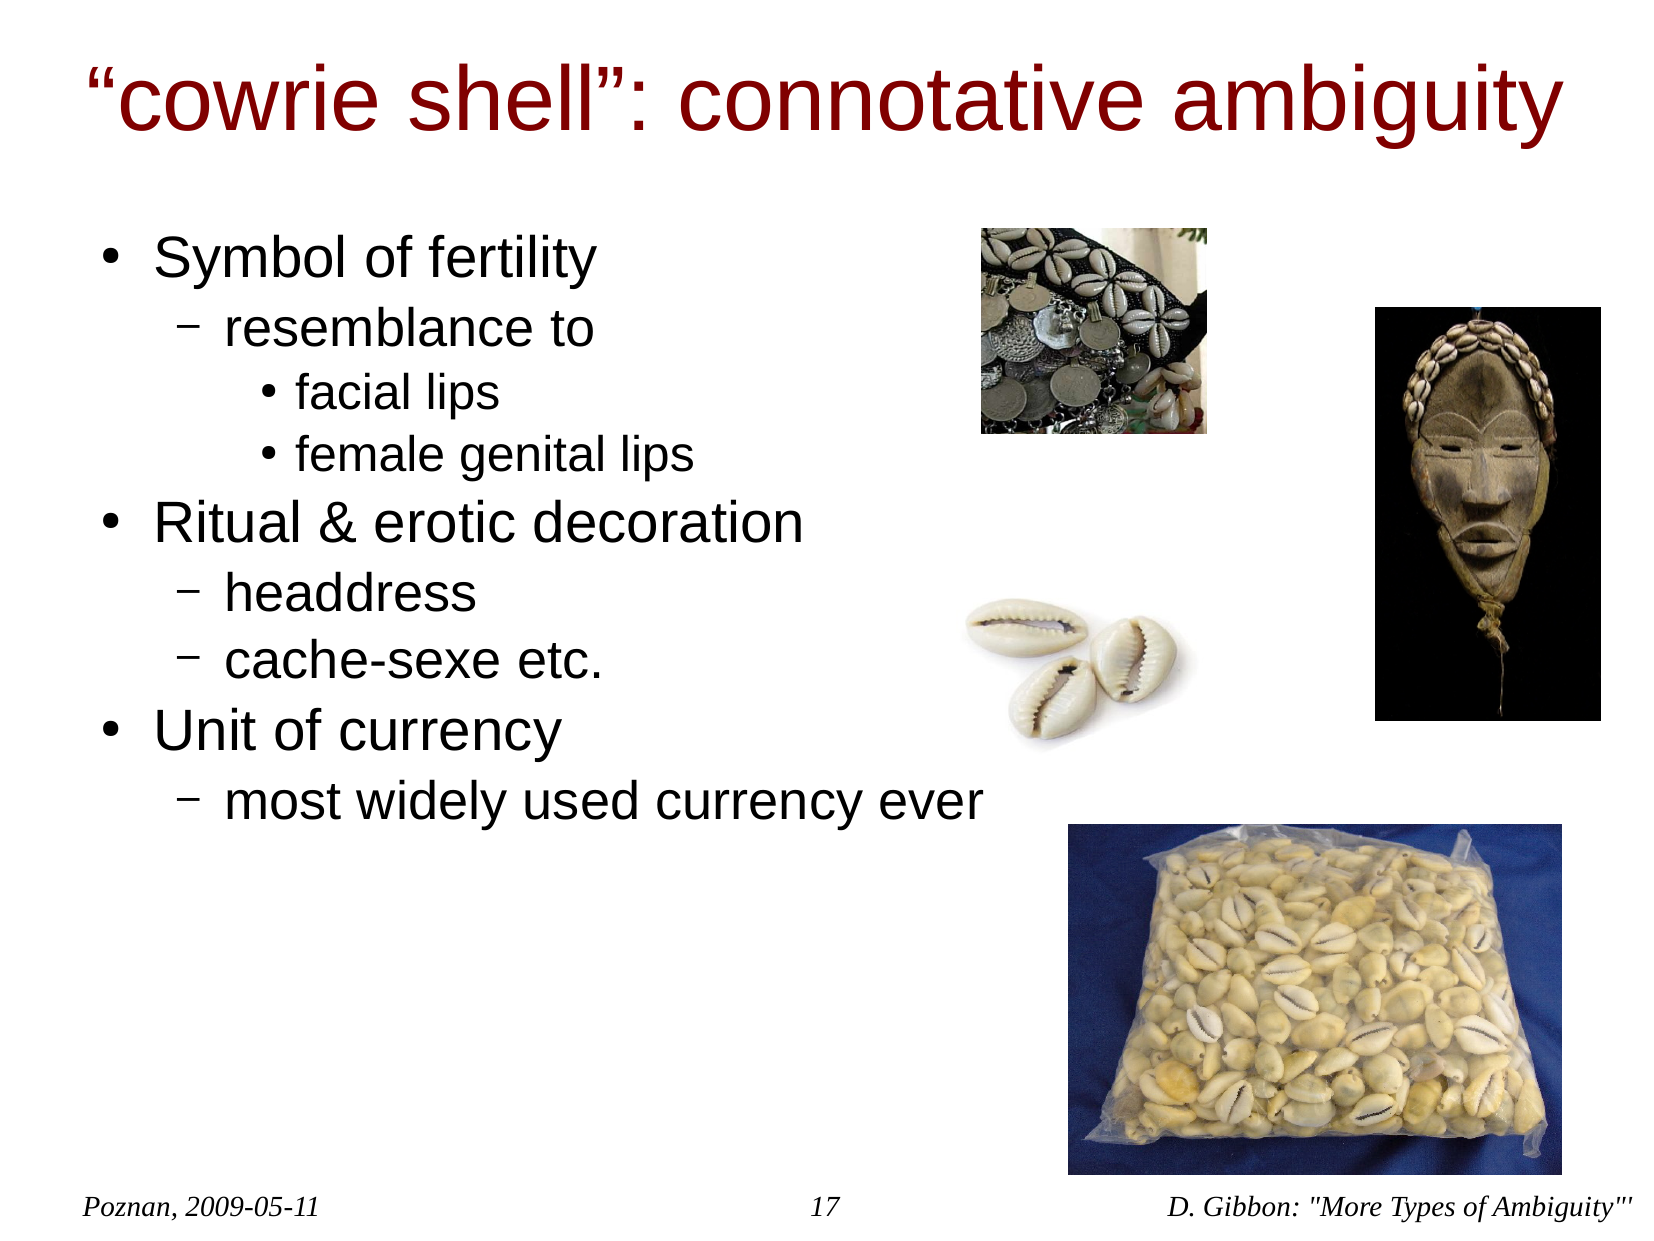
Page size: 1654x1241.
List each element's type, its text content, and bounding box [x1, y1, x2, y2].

title “cowrie shell”: connotative ambiguity [0, 23, 1653, 174]
picture [1068, 824, 1562, 1176]
list Symbol of fertility resemblance to facial lips female genital lips Ritual & erotic decoration headdress cache-sexe etc. Unit of currency most widely used currency ever [82, 225, 1612, 1163]
picture [1375, 307, 1601, 721]
picture [981, 228, 1207, 434]
picture [922, 550, 1223, 757]
